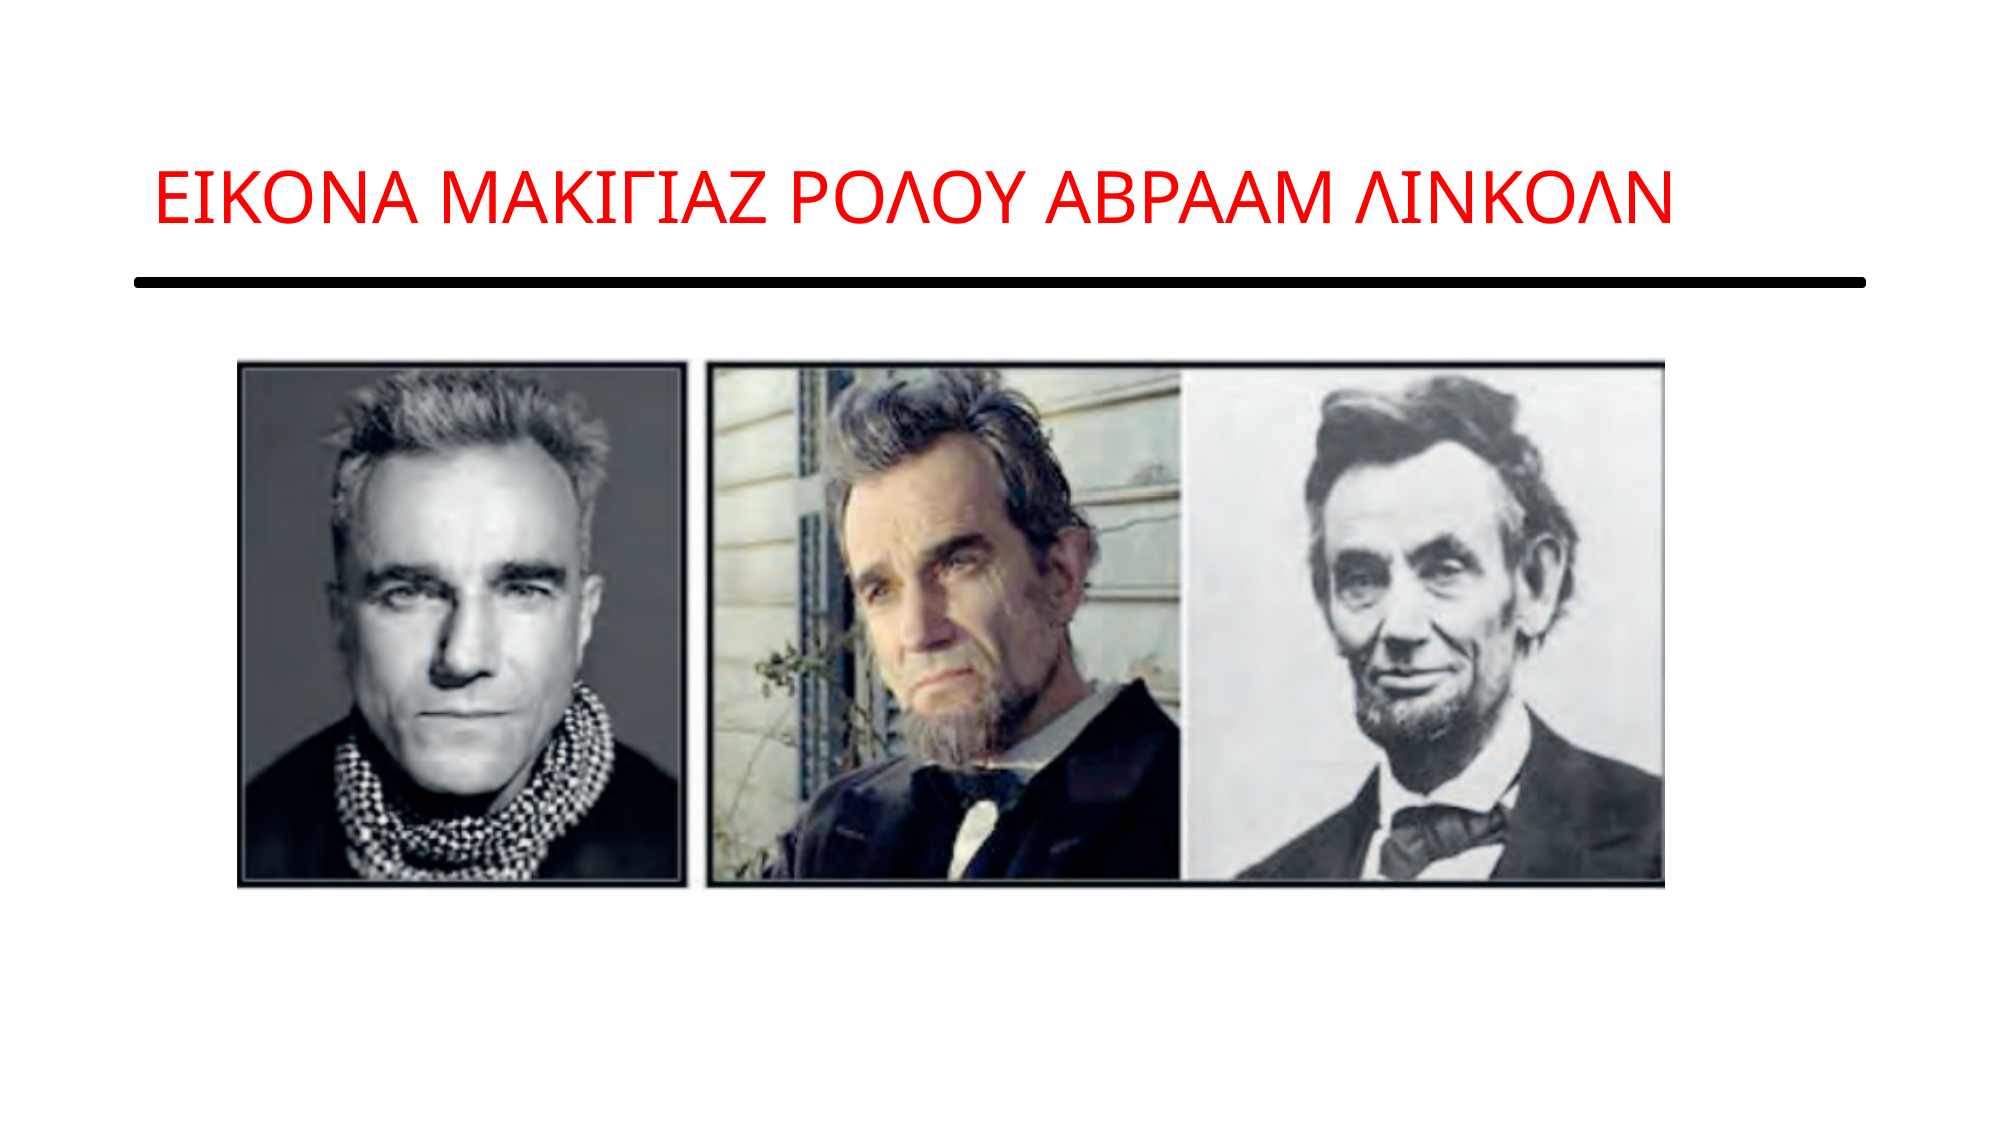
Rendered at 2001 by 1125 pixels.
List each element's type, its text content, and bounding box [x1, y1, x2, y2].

title ΕΙΚΟΝΑ ΜΑΚΙΓΙΑΖ ΡΟΛΟΥ ΑΒΡΑΑΜ ΛΙΝΚΟΛΝ [137, 111, 1863, 278]
picture [237, 357, 1665, 892]
